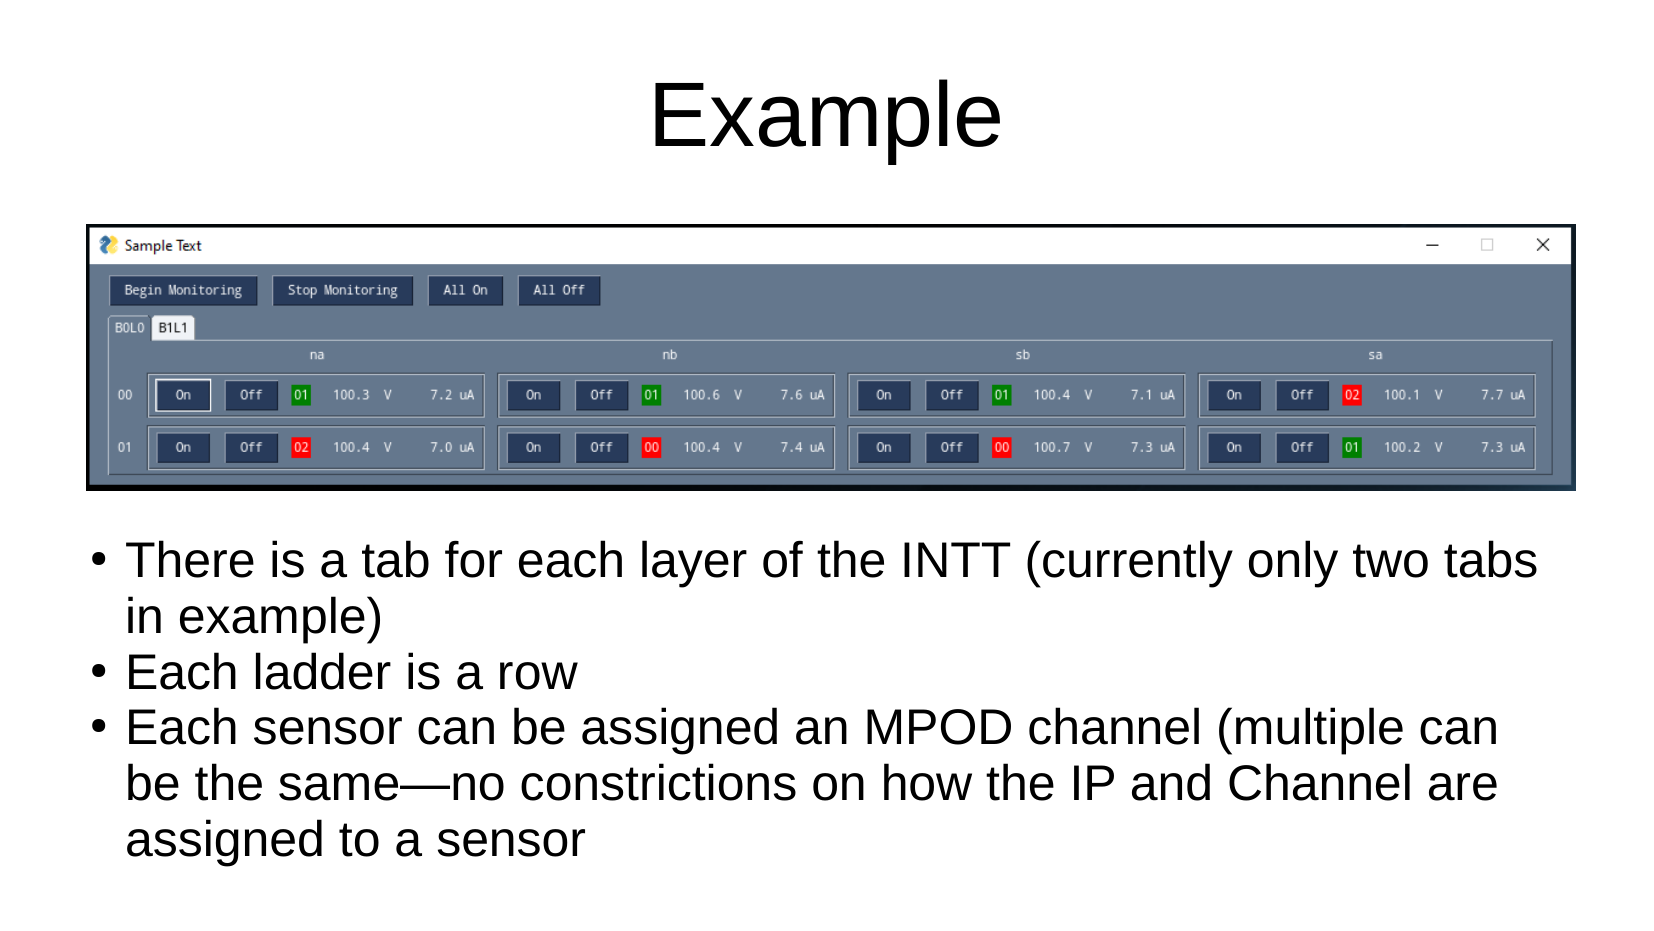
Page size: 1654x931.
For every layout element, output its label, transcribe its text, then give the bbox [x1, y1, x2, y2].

text_box There is a tab for each layer of the INTT (currently only two tabs in example) Each ladder is a row Each sensor can be assigned an MPOD channel (multiple can be the same—no constrictions on how the IP and Channel are assigned to a sensor [75, 525, 1576, 931]
title Example [82, 37, 1571, 193]
picture [86, 224, 1576, 491]
